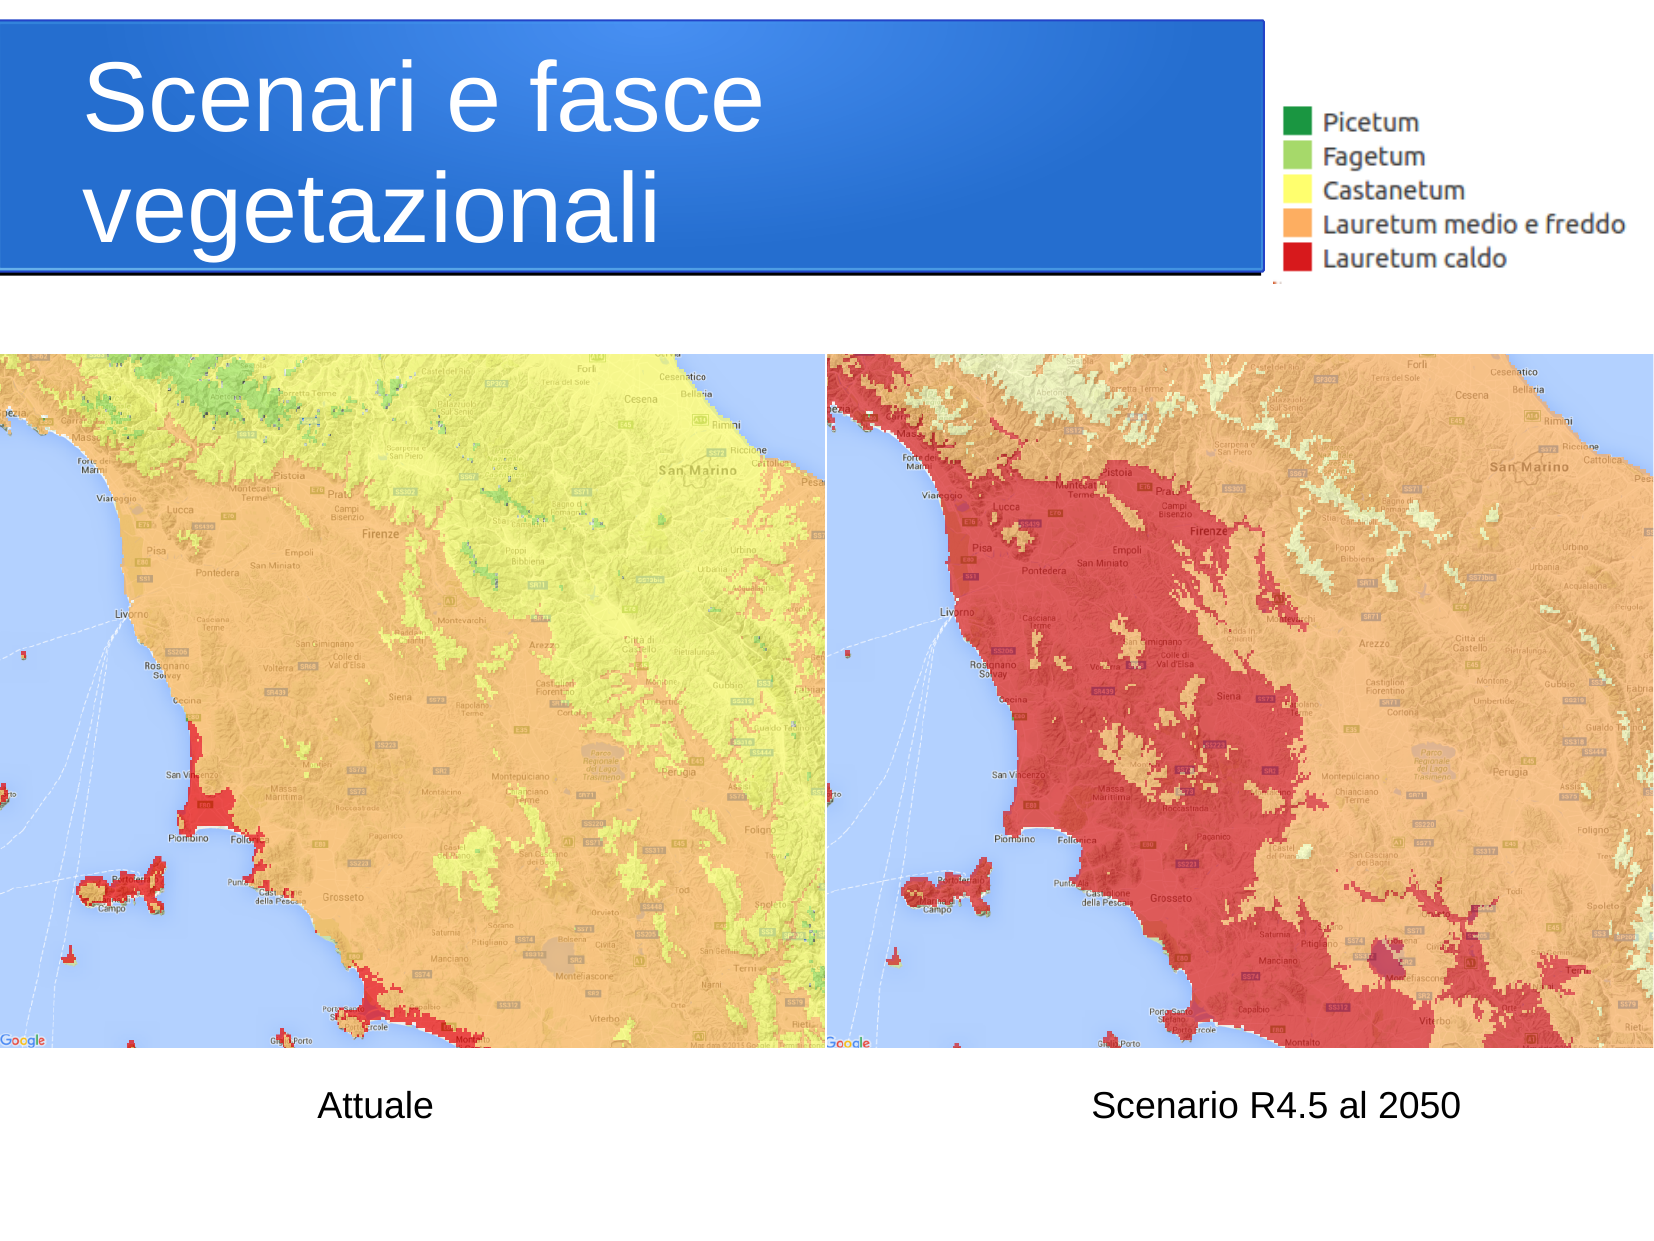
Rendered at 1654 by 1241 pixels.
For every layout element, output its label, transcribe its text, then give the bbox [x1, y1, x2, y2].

picture [0, 354, 825, 1048]
picture [1273, 105, 1648, 284]
text_box Scenario R4.5 al 2050 [1076, 1077, 1477, 1134]
picture [827, 354, 1654, 1048]
title Scenari e fasce vegetazionali [82, 41, 1250, 265]
text_box Attuale [302, 1077, 449, 1134]
